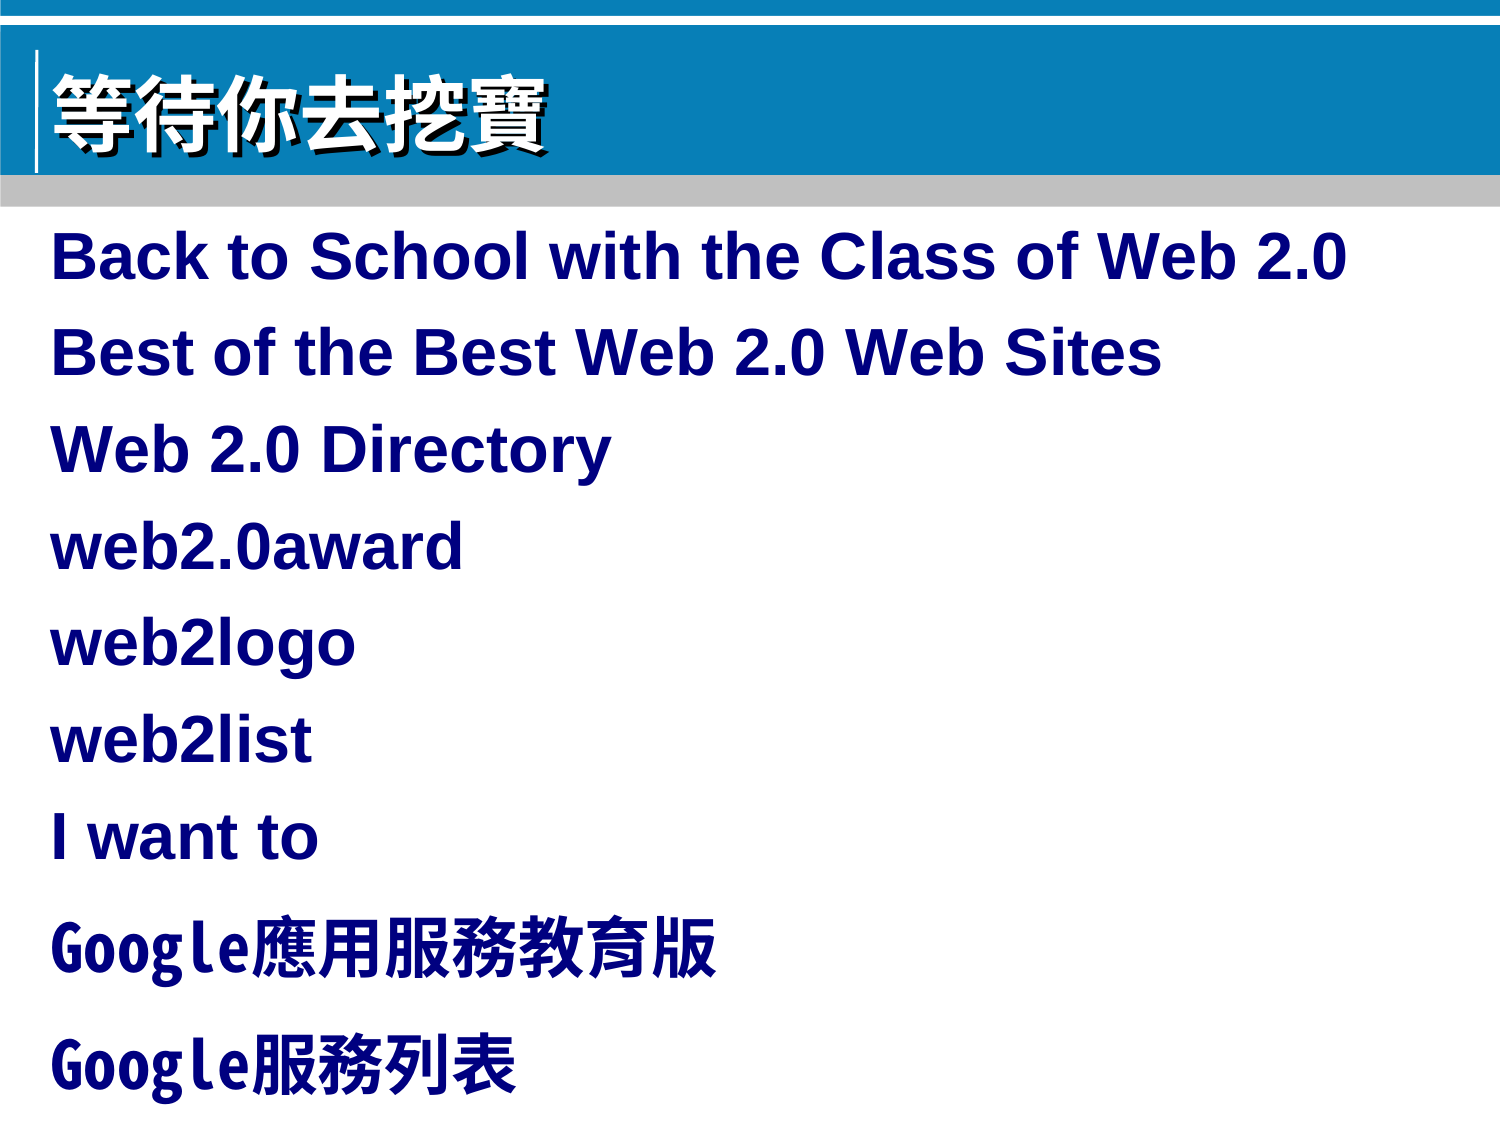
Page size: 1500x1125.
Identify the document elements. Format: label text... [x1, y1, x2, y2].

title 等待你去挖寶 [50, 62, 1477, 162]
list Back to School with the Class of Web 2.0 Best of the Best Web 2.0 Web Sites Web 2.0 Directory web2.0award web2logo web2list I want to Google應用服務教育版 Google服務列表 [50, 223, 1450, 1082]
